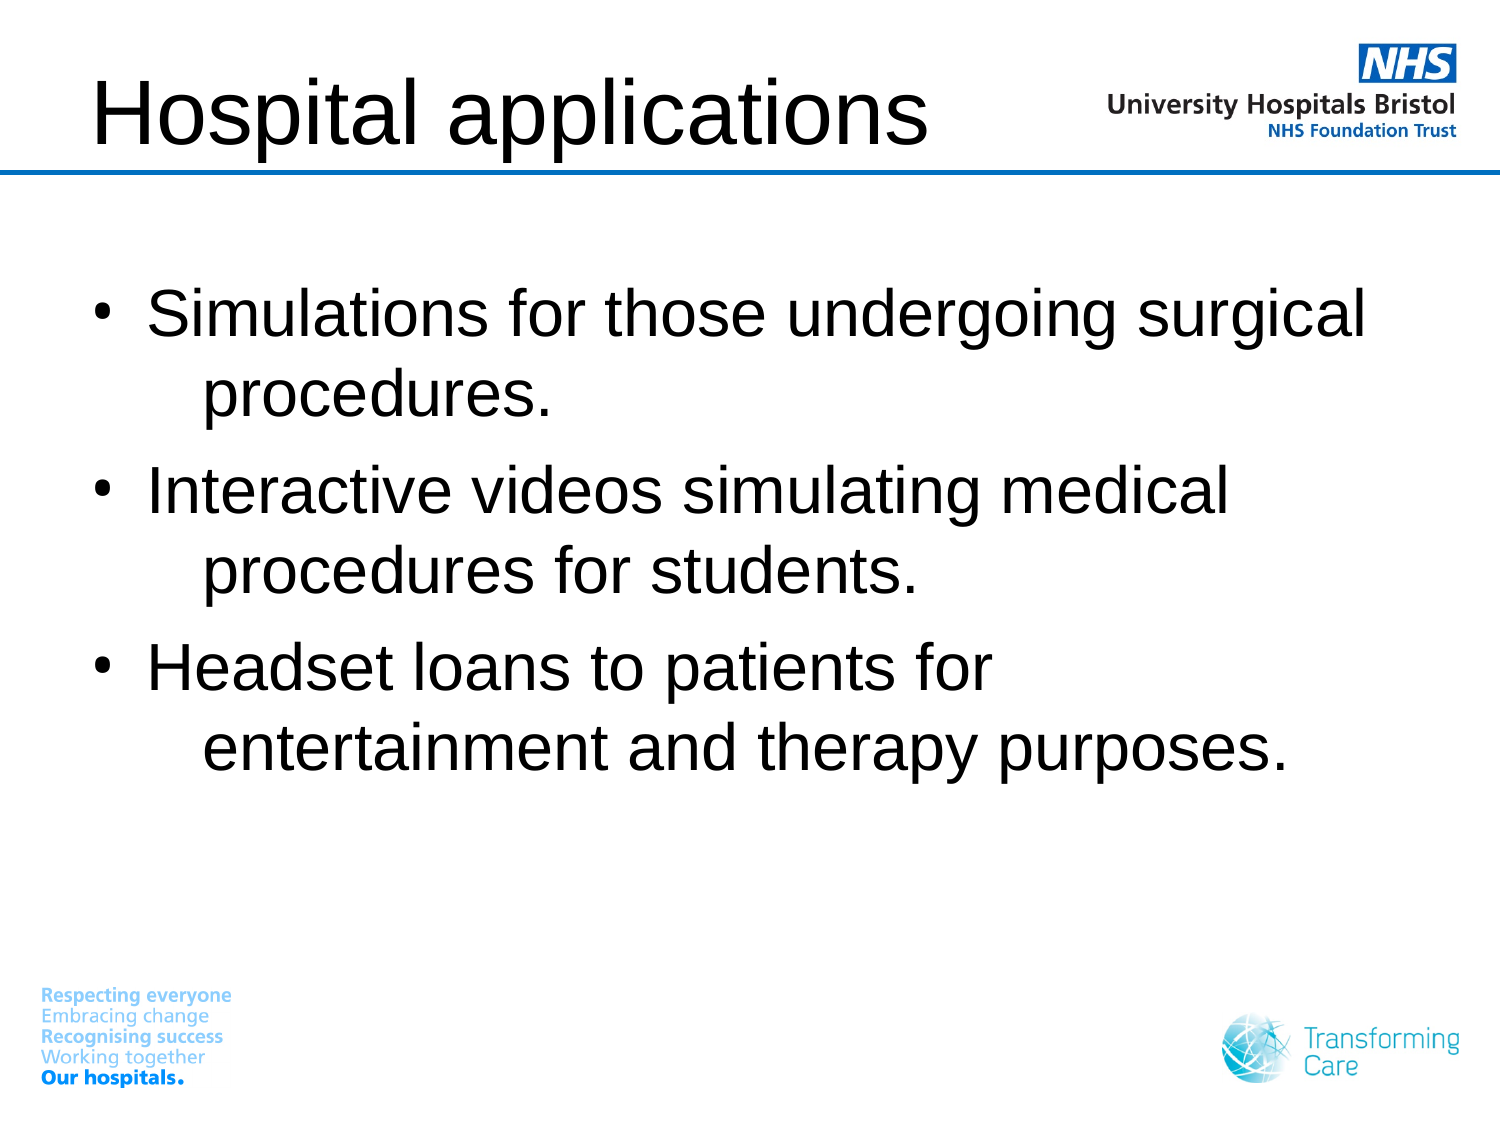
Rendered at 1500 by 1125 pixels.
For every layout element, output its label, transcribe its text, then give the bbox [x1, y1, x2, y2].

list Simulations for those undergoing surgical procedures. Interactive videos simulating medical procedures for students. Headset loans to patients for entertainment and therapy purposes. [75, 262, 1426, 953]
title Hospital applications [75, 45, 1426, 233]
